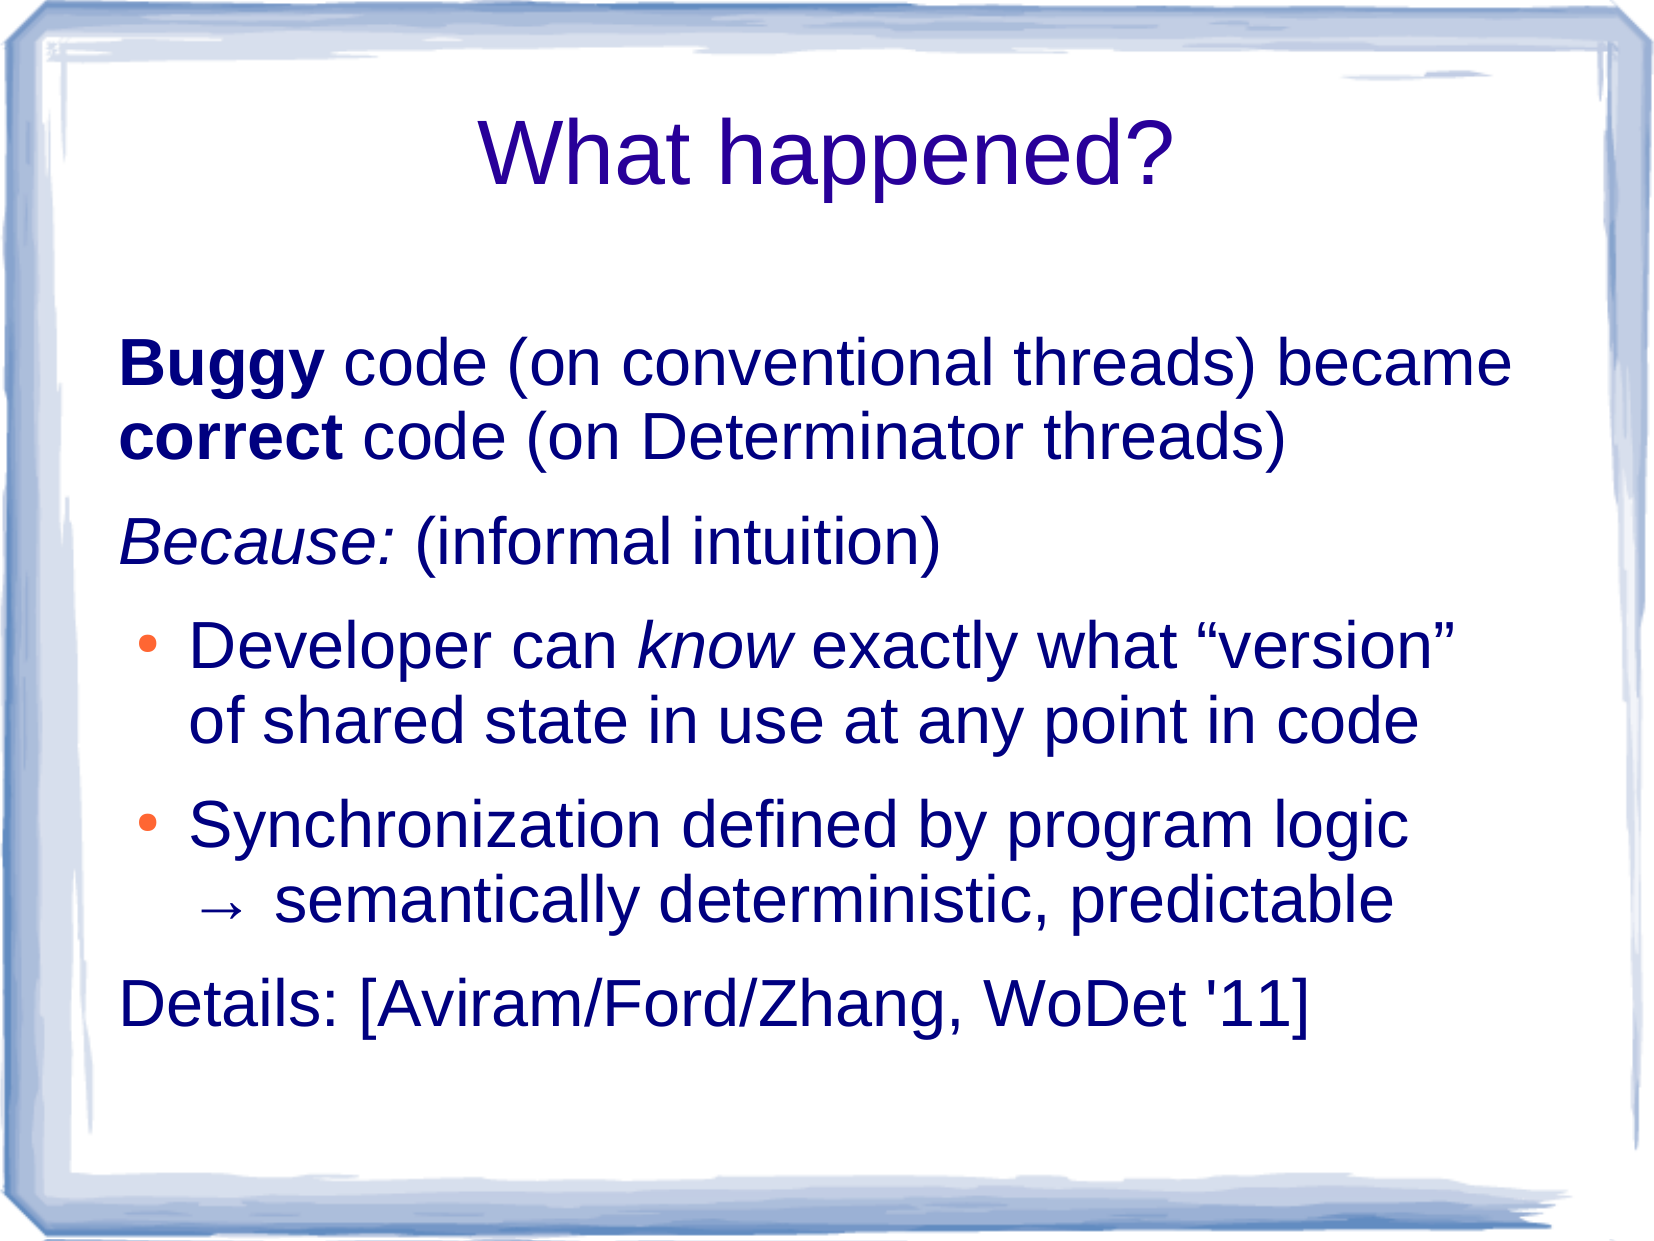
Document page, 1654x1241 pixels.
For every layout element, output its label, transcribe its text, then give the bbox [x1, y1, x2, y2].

picture [0, 0, 1654, 1241]
list Buggy code (on conventional threads) became correct code (on Determinator threads) Because: (informal intuition) Developer can know exactly what “version” of shared state in use at any point in code Synchronization defined by program logic → semantically deterministic, predictable Details: [Aviram/Ford/Zhang, WoDet '11] [118, 324, 1571, 1040]
title What happened? [82, 49, 1571, 257]
